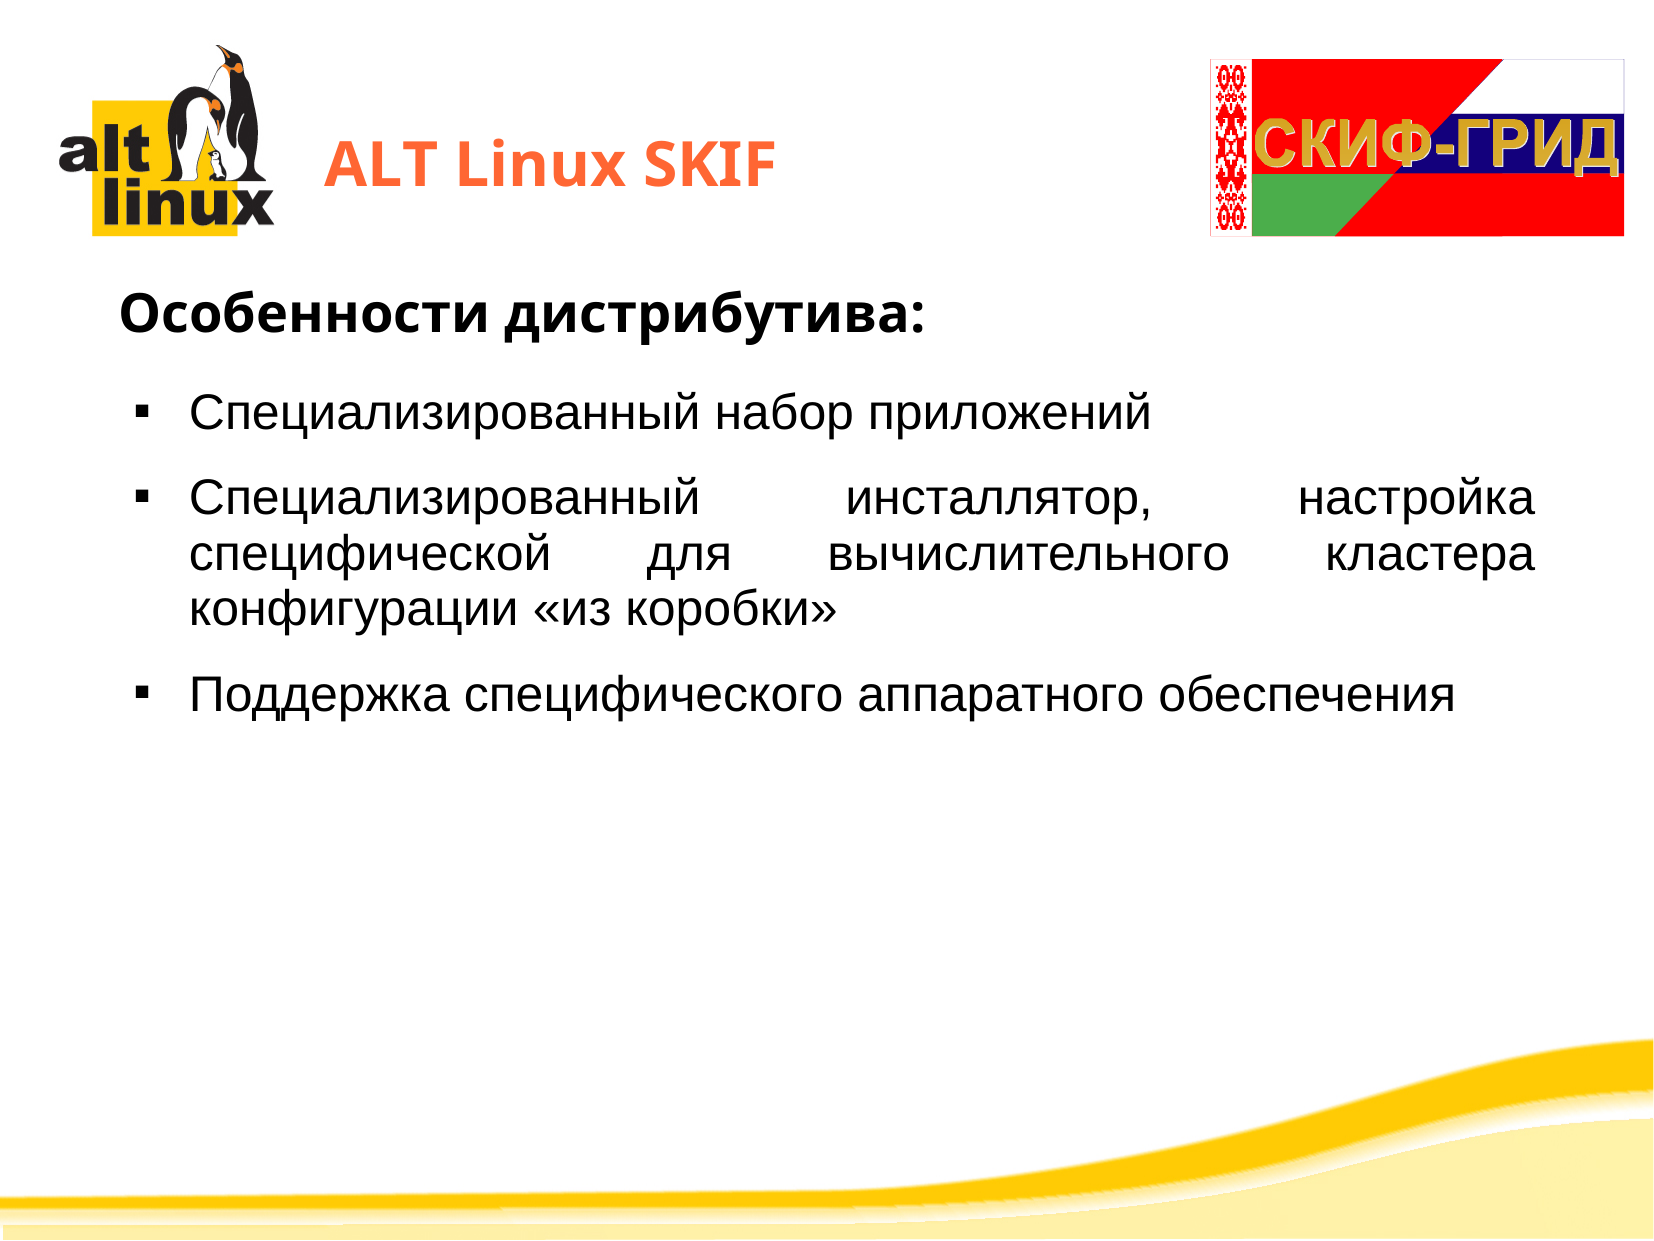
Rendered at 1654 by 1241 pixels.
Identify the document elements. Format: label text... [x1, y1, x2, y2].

title ALT Linux SKIF [324, 88, 1210, 237]
picture [0, 0, 1654, 1240]
title Особенности дистрибутива: [118, 237, 1536, 386]
list Специализированный набор приложений Специализированный инсталлятор, настройка специфической для вычислительного кластера конфигурации «из коробки» Поддержка специфического аппаратного обеспечения [118, 386, 1536, 1063]
